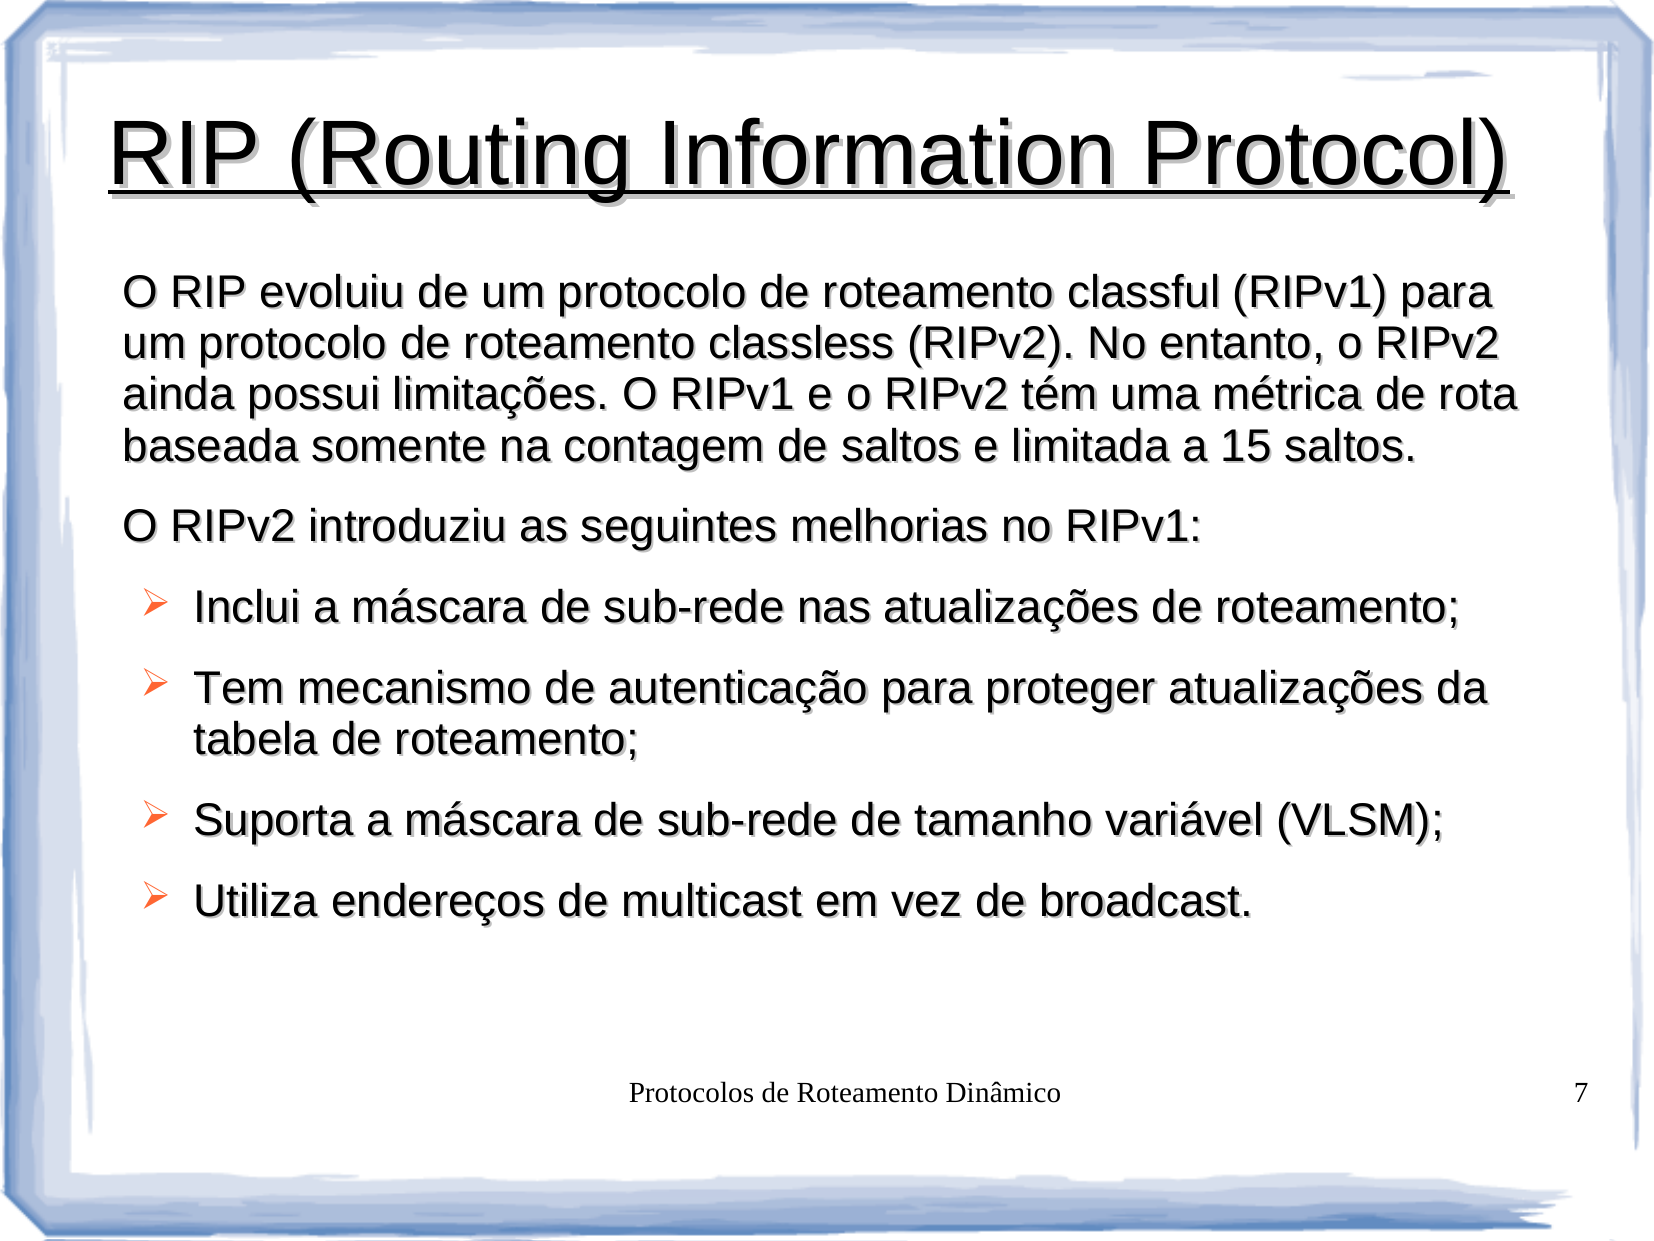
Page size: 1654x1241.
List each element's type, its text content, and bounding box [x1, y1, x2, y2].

list O RIP evoluiu de um protocolo de roteamento classful (RIPv1) para um protocolo de roteamento classless (RIPv2). No entanto, o RIPv2 ainda possui limitações. O RIPv1 e o RIPv2 tém uma métrica de rota baseada somente na contagem de saltos e limitada a 15 saltos. O RIPv2 introduziu as seguintes melhorias no RIPv1: Inclui a máscara de sub-rede nas atualizações de roteamento; Tem mecanismo de autenticação para proteger atualizações da tabela de roteamento; Suporta a máscara de sub-rede de tamanho variável (VLSM); Utiliza endereços de multicast em vez de broadcast. [122, 265, 1540, 1063]
picture [0, 0, 1654, 1241]
title RIP (Routing Information Protocol) [82, 49, 1536, 257]
